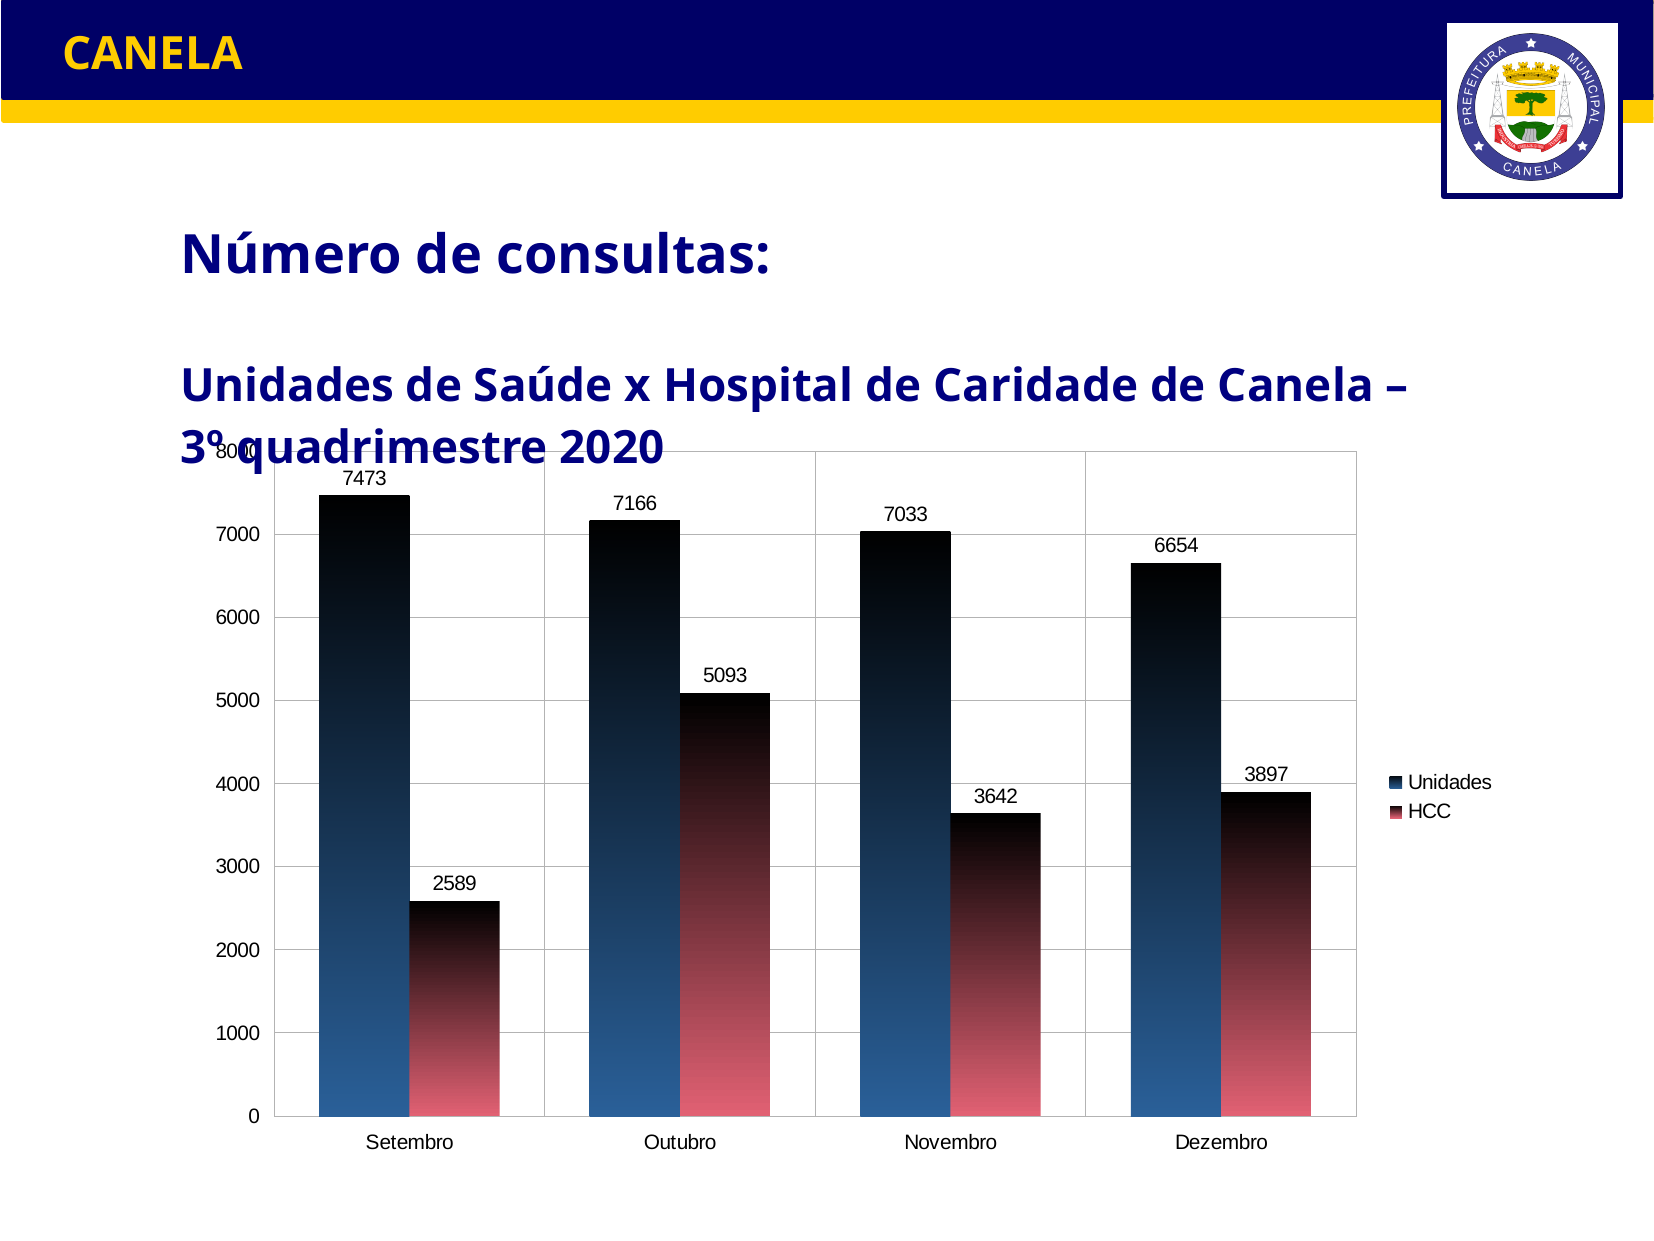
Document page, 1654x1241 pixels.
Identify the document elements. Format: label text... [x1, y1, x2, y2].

chart [529, 442, 539, 448]
chart [275, 438, 285, 458]
chart [245, 443, 255, 458]
text_box CANELA [47, 13, 853, 93]
chart [647, 438, 656, 458]
chart [189, 438, 197, 444]
text_box [3, 0, 1654, 197]
chart [189, 425, 1512, 1170]
chart [594, 438, 603, 458]
text_box Número de consultas: Unidades de Saúde x Hospital de Caridade de Canela – 3º quadrimestre 2020 [165, 208, 1441, 438]
picture [1457, 33, 1605, 181]
chart [304, 451, 312, 458]
chart [440, 442, 450, 448]
chart [331, 443, 341, 458]
chart [189, 449, 197, 458]
